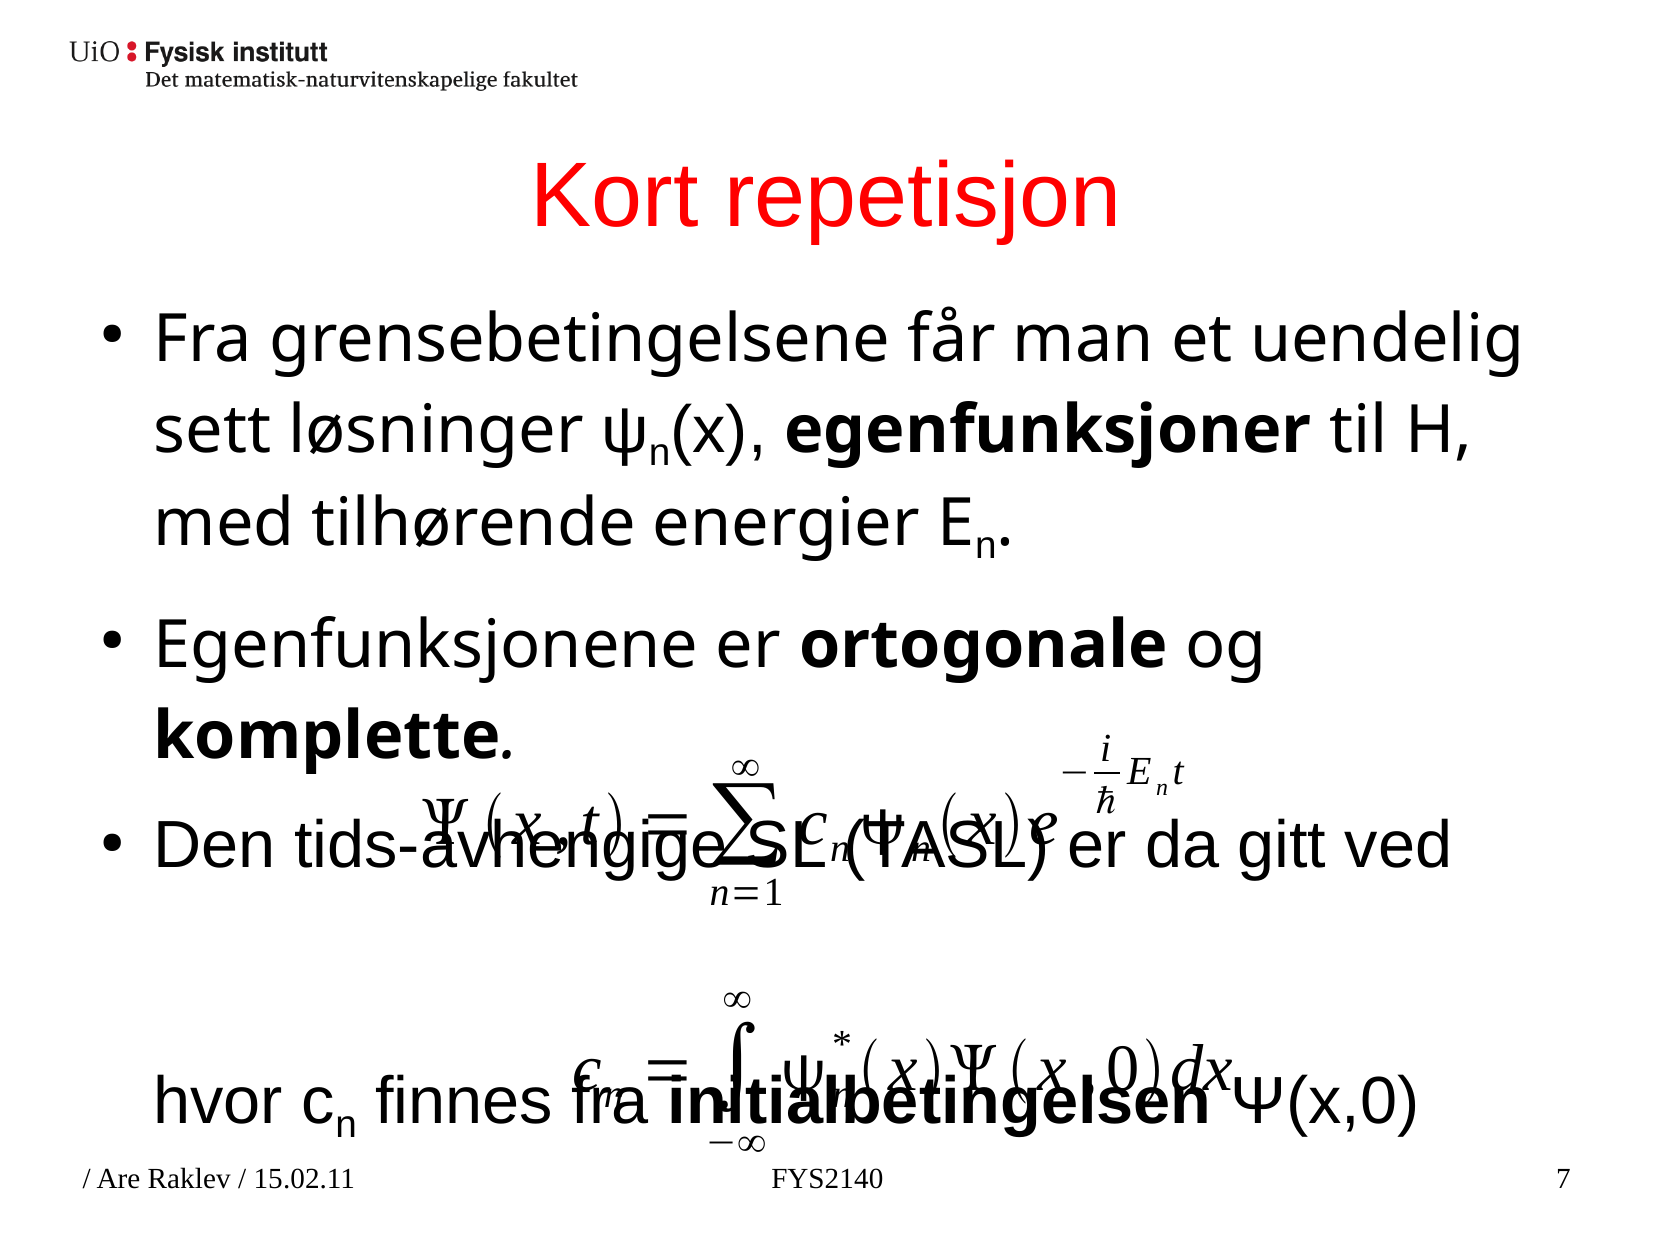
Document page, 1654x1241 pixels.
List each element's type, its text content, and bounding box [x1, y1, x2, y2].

list Fra grensebetingelsene får man et uendelig sett løsninger ψn(x), egenfunksjoner til H, med tilhørende energier En. Egenfunksjonene er ortogonale og komplette. Den tids-avhengige SL (TASL) er da gitt ved hvor cn finnes fra initialbetingelsen Ψ(x,0) [82, 290, 1576, 1094]
picture [68, 37, 581, 93]
chart [564, 974, 1240, 1163]
chart [416, 726, 1191, 913]
title Kort repetisjon [82, 90, 1571, 290]
